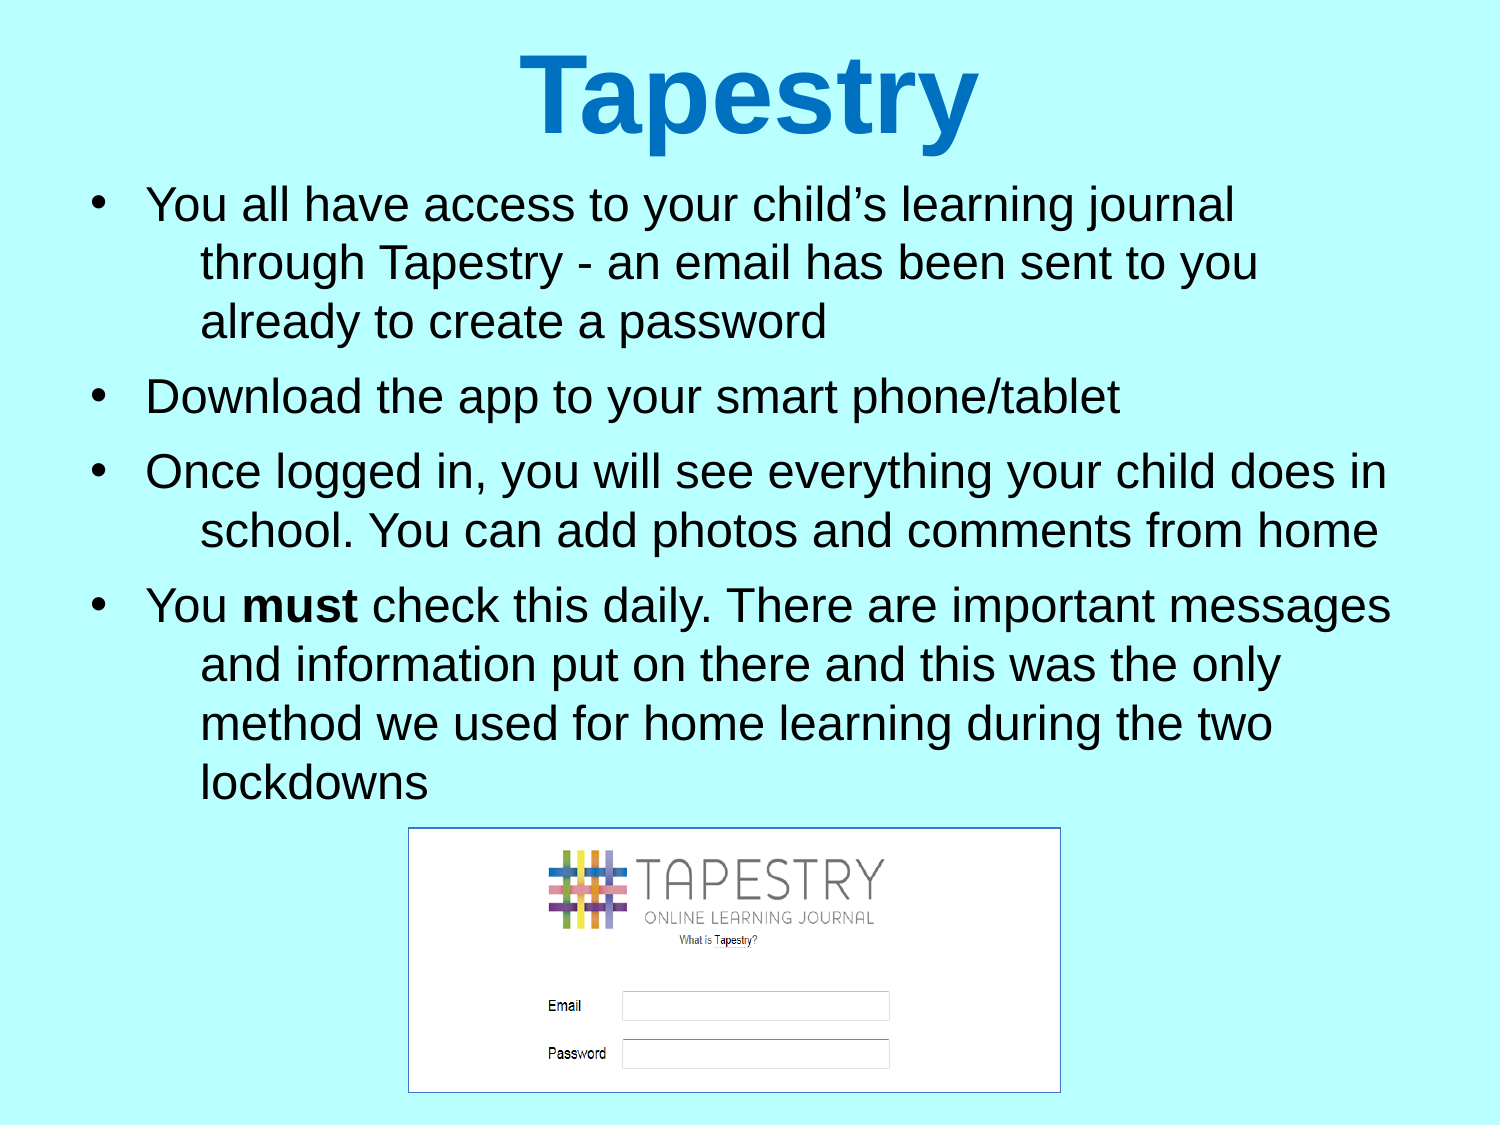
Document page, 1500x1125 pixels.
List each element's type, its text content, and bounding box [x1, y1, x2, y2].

list You all have access to your child’s learning journal through Tapestry - an email has been sent to you already to create a password Download the app to your smart phone/tablet Once logged in, you will see everything your child does in school. You can add photos and comments from home You must check this daily. There are important messages and information put on there and this was the only method we used for home learning during the two lockdowns [75, 164, 1426, 823]
title Tapestry [75, 13, 1426, 164]
picture [409, 828, 1060, 1092]
